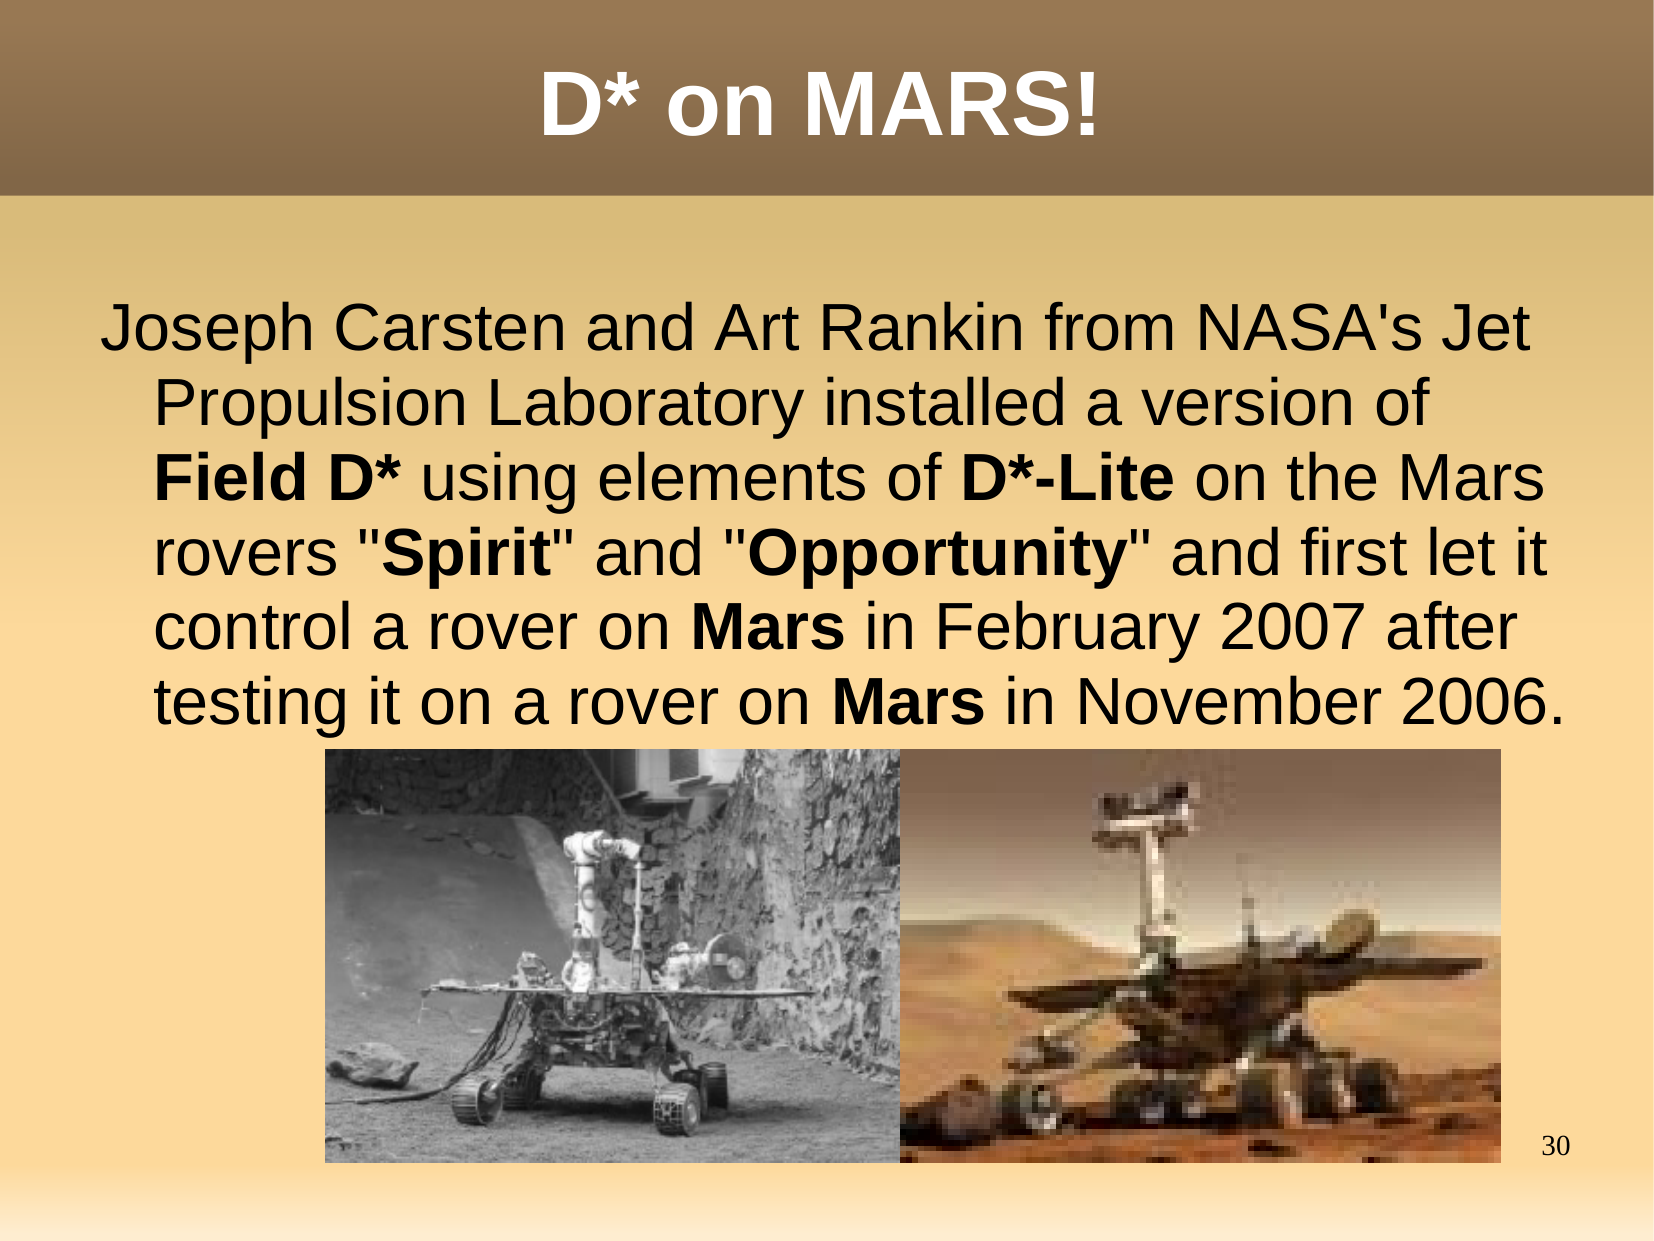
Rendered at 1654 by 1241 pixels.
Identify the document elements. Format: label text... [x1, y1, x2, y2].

list Joseph Carsten and Art Rankin from NASA's Jet Propulsion Laboratory installed a version of Field D* using elements of D*-Lite on the Mars rovers "Spirit" and "Opportunity" and first let it control a rover on Mars in February 2007 after testing it on a rover on Mars in November 2006. [82, 290, 1571, 1094]
title D* on MARS! [76, 7, 1565, 200]
picture [0, 0, 1654, 1241]
